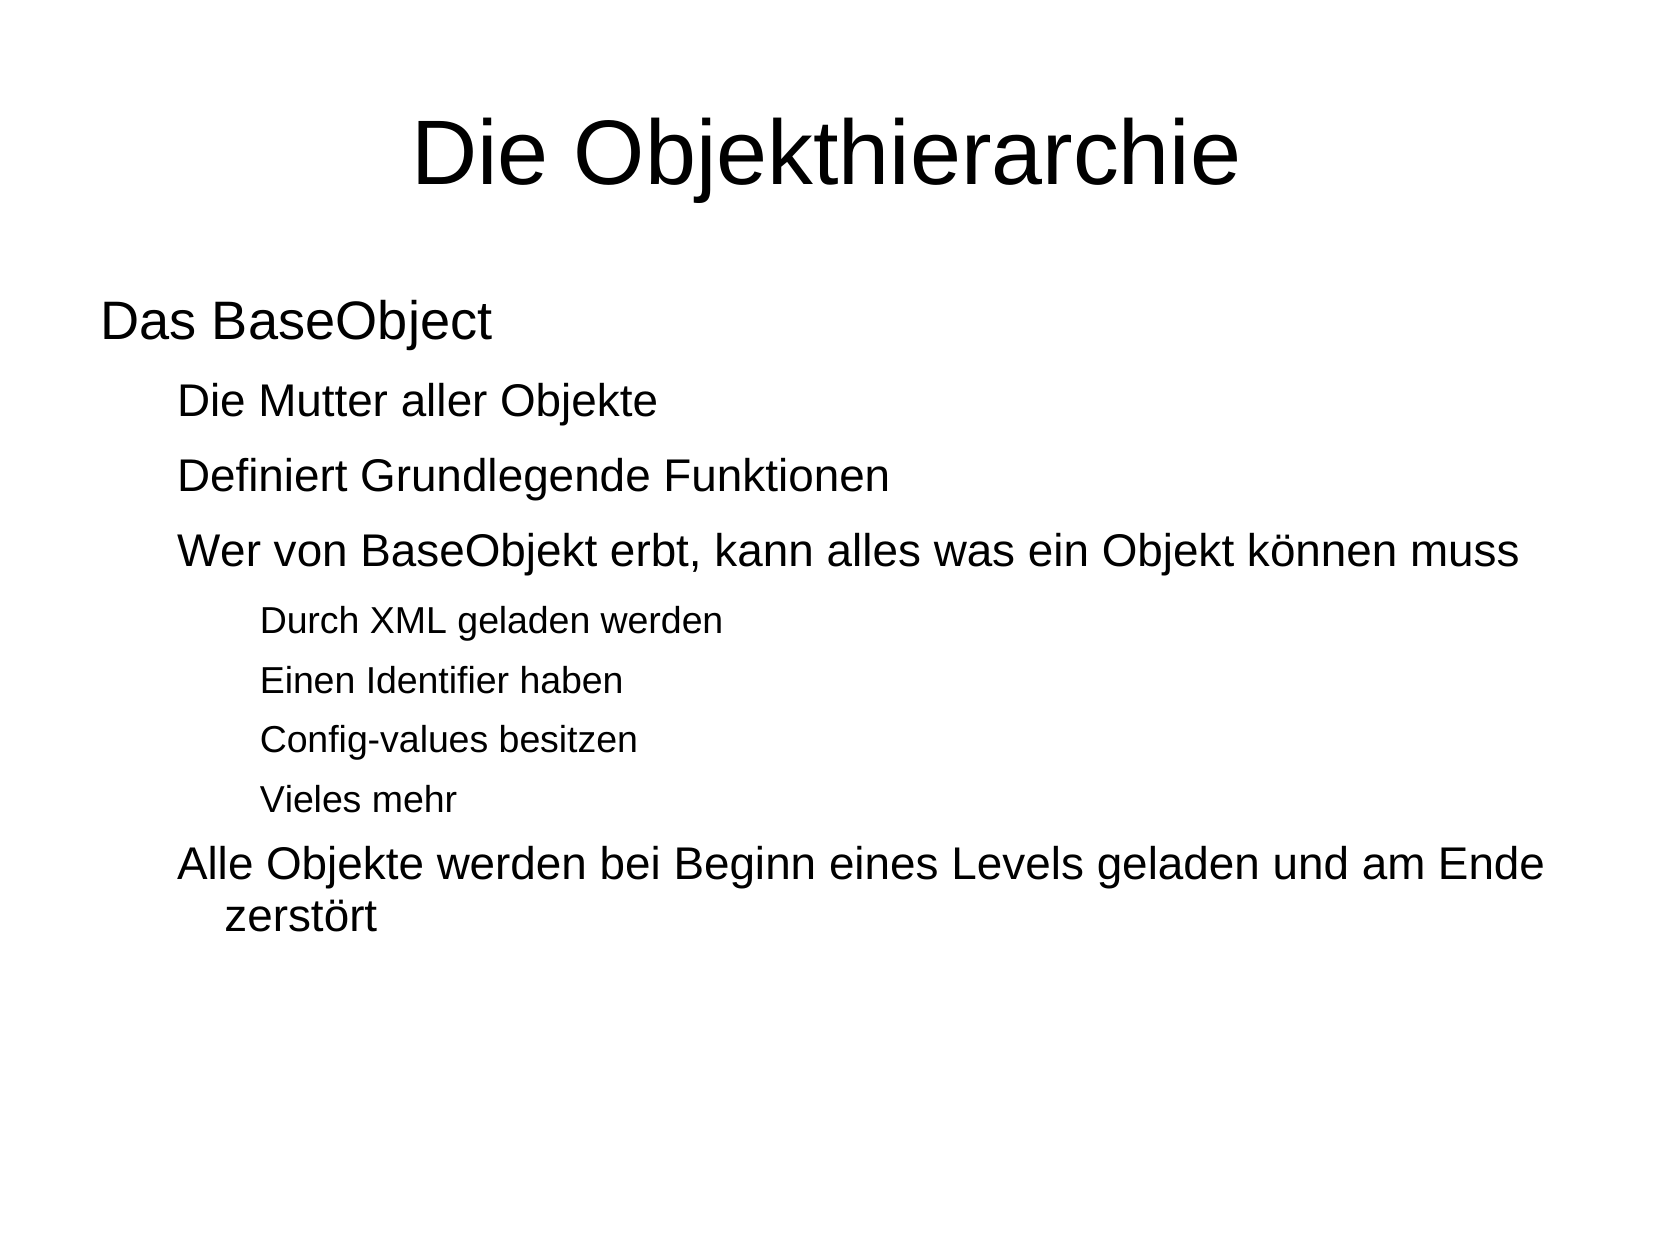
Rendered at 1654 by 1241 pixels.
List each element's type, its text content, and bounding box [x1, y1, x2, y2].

title Die Objekthierarchie [82, 56, 1571, 250]
list Das BaseObject Die Mutter aller Objekte Definiert Grundlegende Funktionen Wer von BaseObjekt erbt, kann alles was ein Objekt können muss Durch XML geladen werden Einen Identifier haben Config-values besitzen Vieles mehr Alle Objekte werden bei Beginn eines Levels geladen und am Ende zerstört [82, 290, 1571, 1094]
